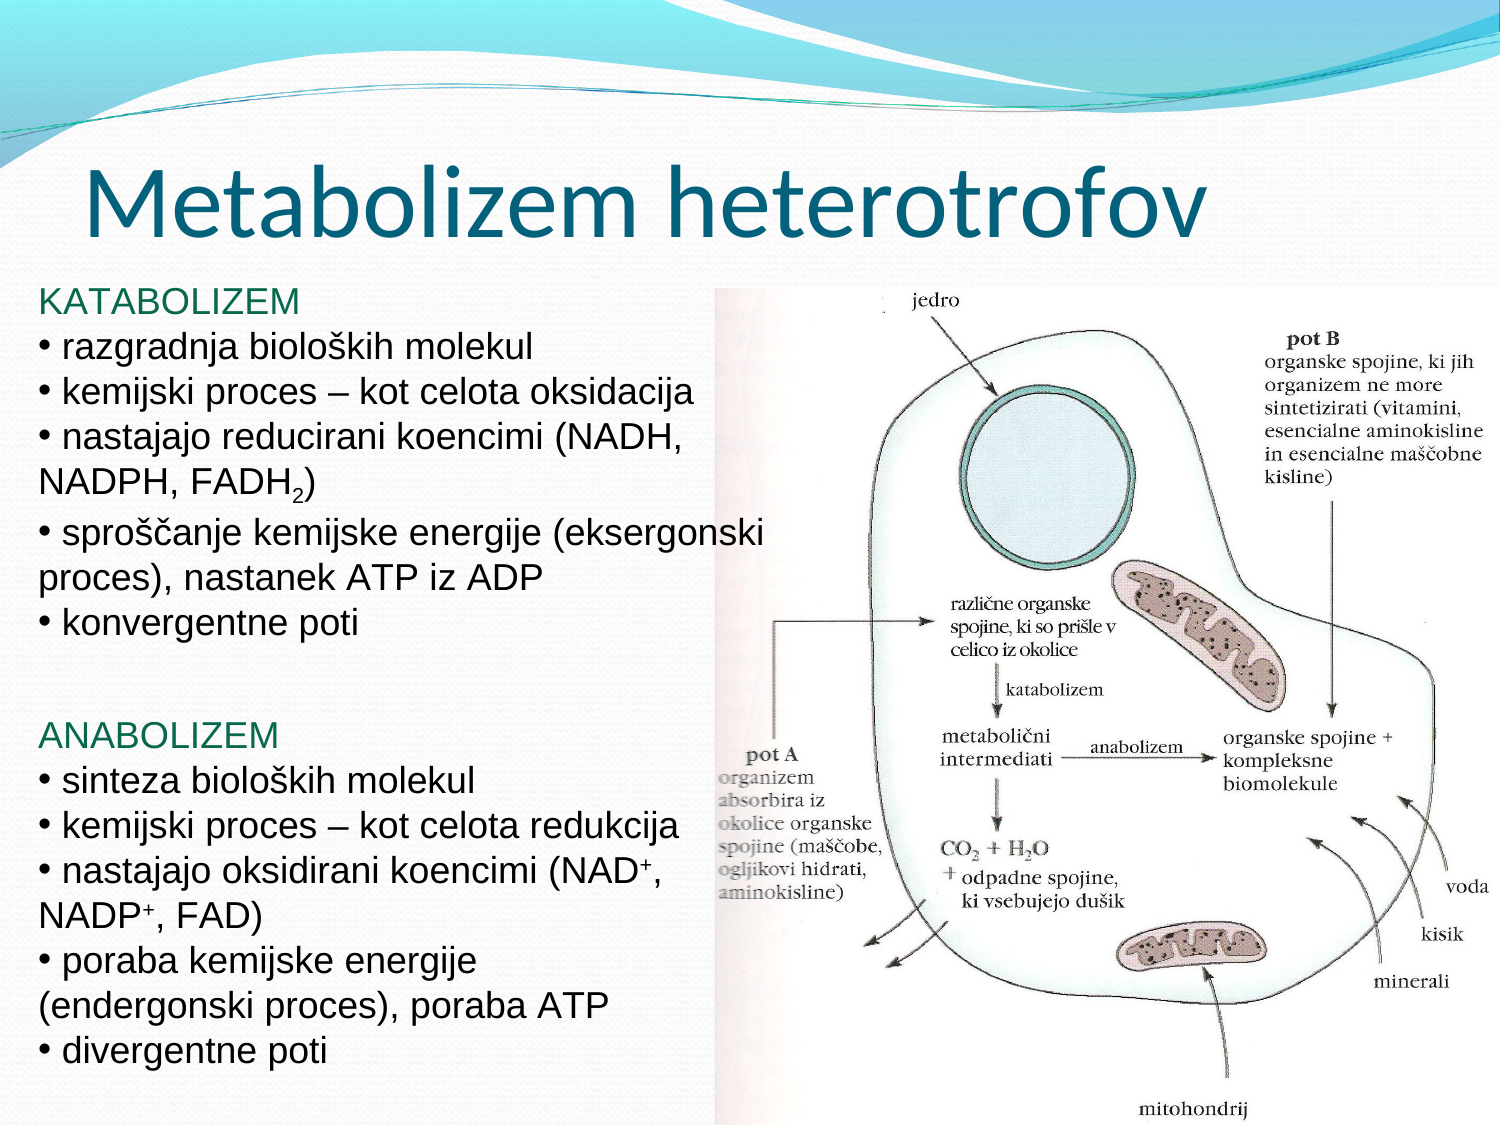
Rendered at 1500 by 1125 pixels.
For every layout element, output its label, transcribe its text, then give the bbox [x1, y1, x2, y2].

text_box KATABOLIZEM razgradnja bioloških molekul kemijski proces – kot celota oksidacija nastajajo reducirani koencimi (NADH, NADPH, FADH2) sproščanje kemijske energije (eksergonski proces), nastanek ATP iz ADP konvergentne poti [23, 269, 797, 652]
text_box ANABOLIZEM sinteza bioloških molekul kemijski proces – kot celota redukcija nastajajo oksidirani koencimi (NAD+, NADP+, FAD) poraba kemijske energije (endergonski proces), poraba ATP divergentne poti [23, 703, 715, 1079]
text_box [714, 288, 1500, 1125]
picture [0, 0, 1500, 1125]
title Metabolizem heterotrofov [82, 70, 1433, 258]
